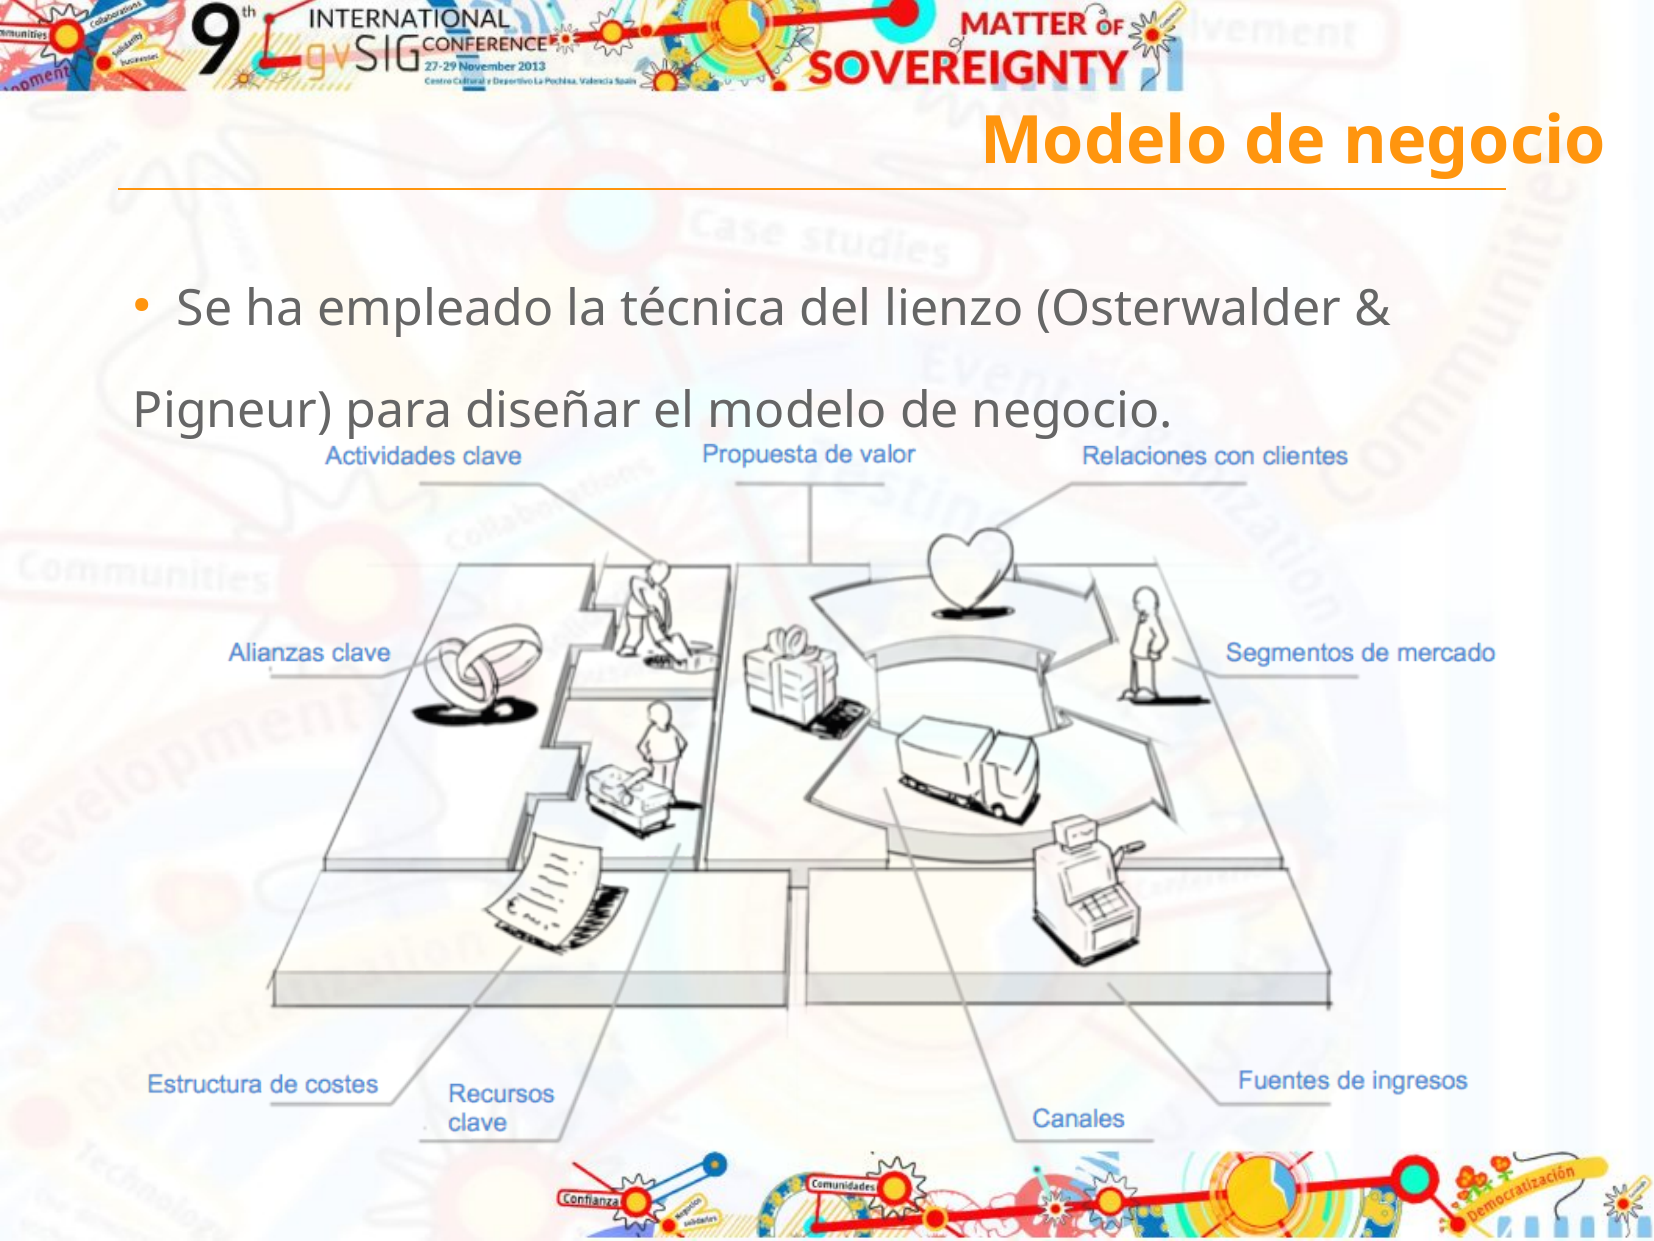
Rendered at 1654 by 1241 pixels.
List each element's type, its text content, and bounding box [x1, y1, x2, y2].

title Modelo de negocio [118, 88, 1607, 187]
text_box Se ha empleado la técnica del lienzo (Osterwalder & Pigneur) para diseñar el modelo de negocio. [118, 230, 1506, 383]
picture [0, 0, 1654, 1241]
